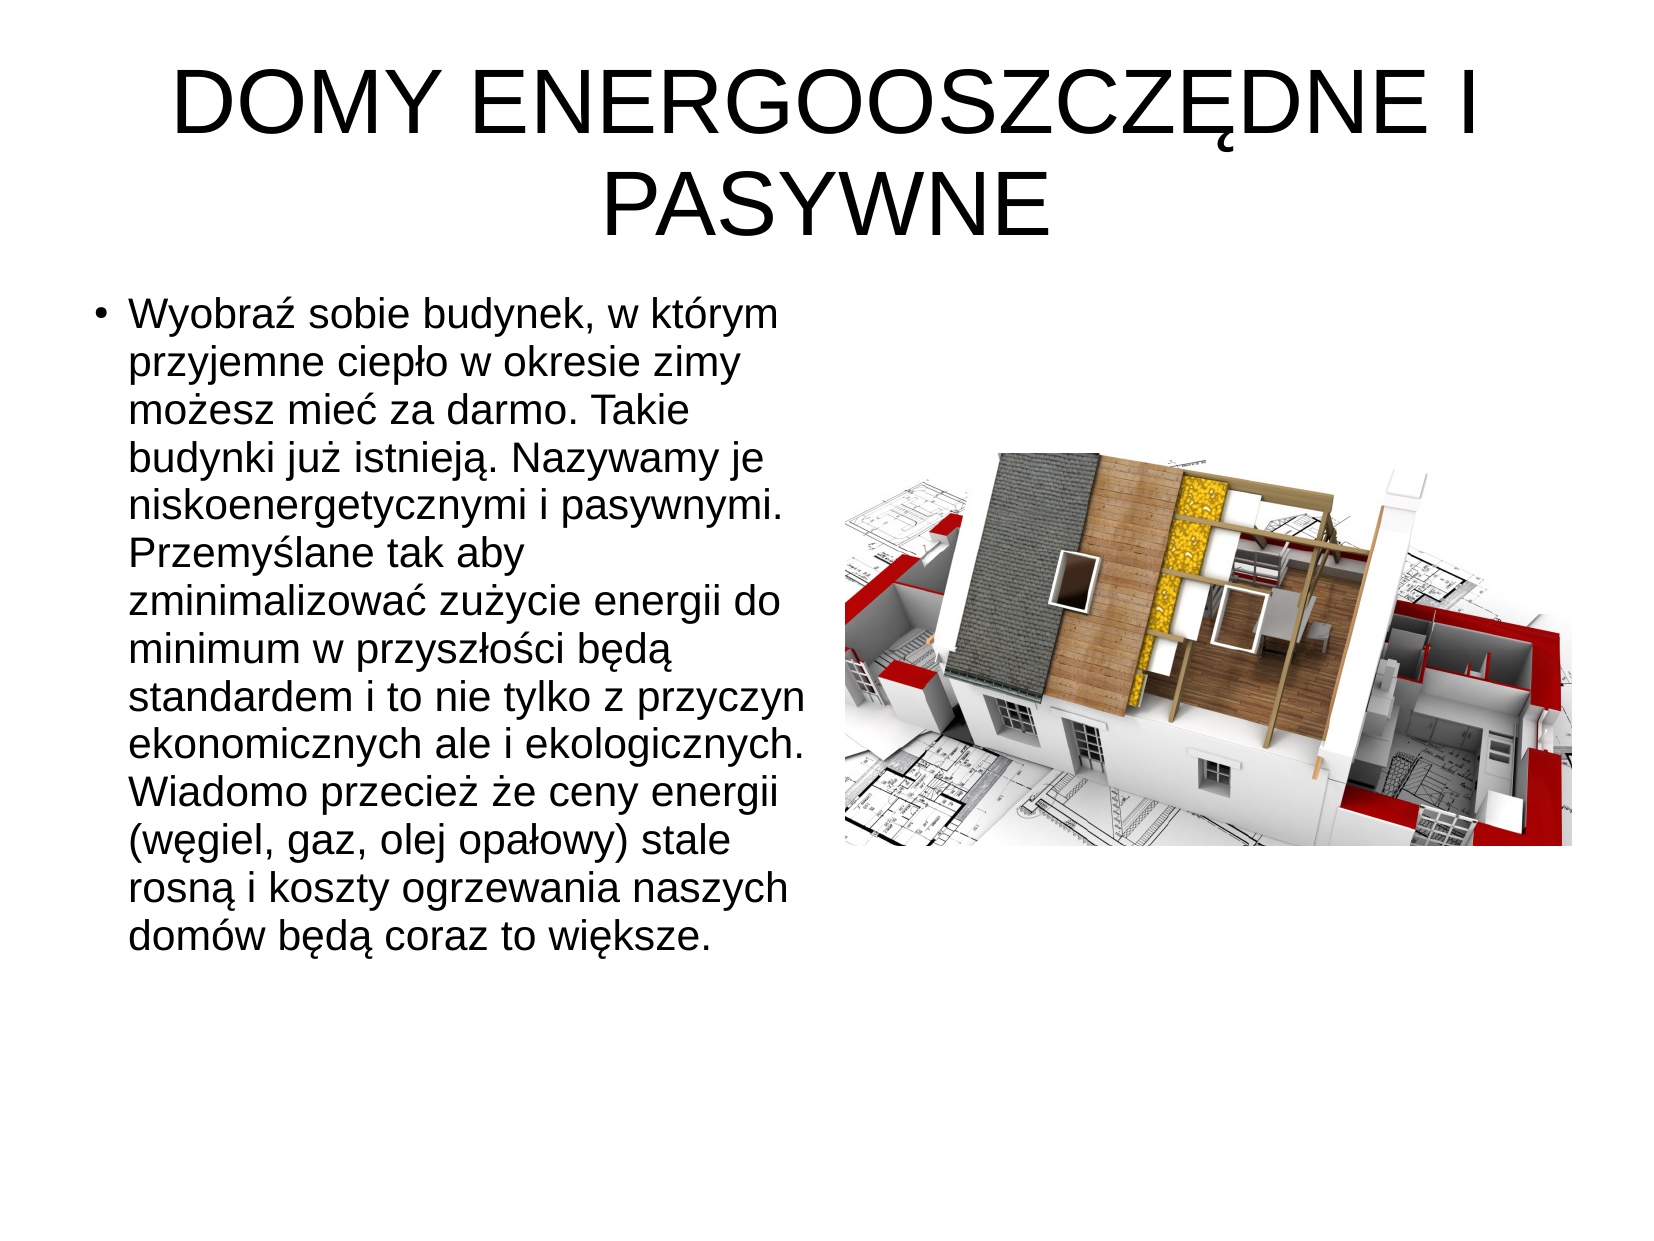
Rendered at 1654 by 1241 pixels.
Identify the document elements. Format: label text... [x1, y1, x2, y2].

list Wyobraź sobie budynek, w którym przyjemne ciepło w okresie zimy możesz mieć za darmo. Takie budynki już istnieją. Nazywamy je niskoenergetycznymi i pasywnymi. Przemyślane tak aby zminimalizować zużycie energii do minimum w przyszłości będą standardem i to nie tylko z przyczyn ekonomicznych ale i ekologicznych. Wiadomo przecież że ceny energii (węgiel, gaz, olej opałowy) stale rosną i koszty ogrzewania naszych domów będą coraz to większe. [82, 290, 809, 1010]
picture [845, 453, 1572, 846]
title DOMY ENERGOOSZCZĘDNE I PASYWNE [82, 49, 1571, 257]
